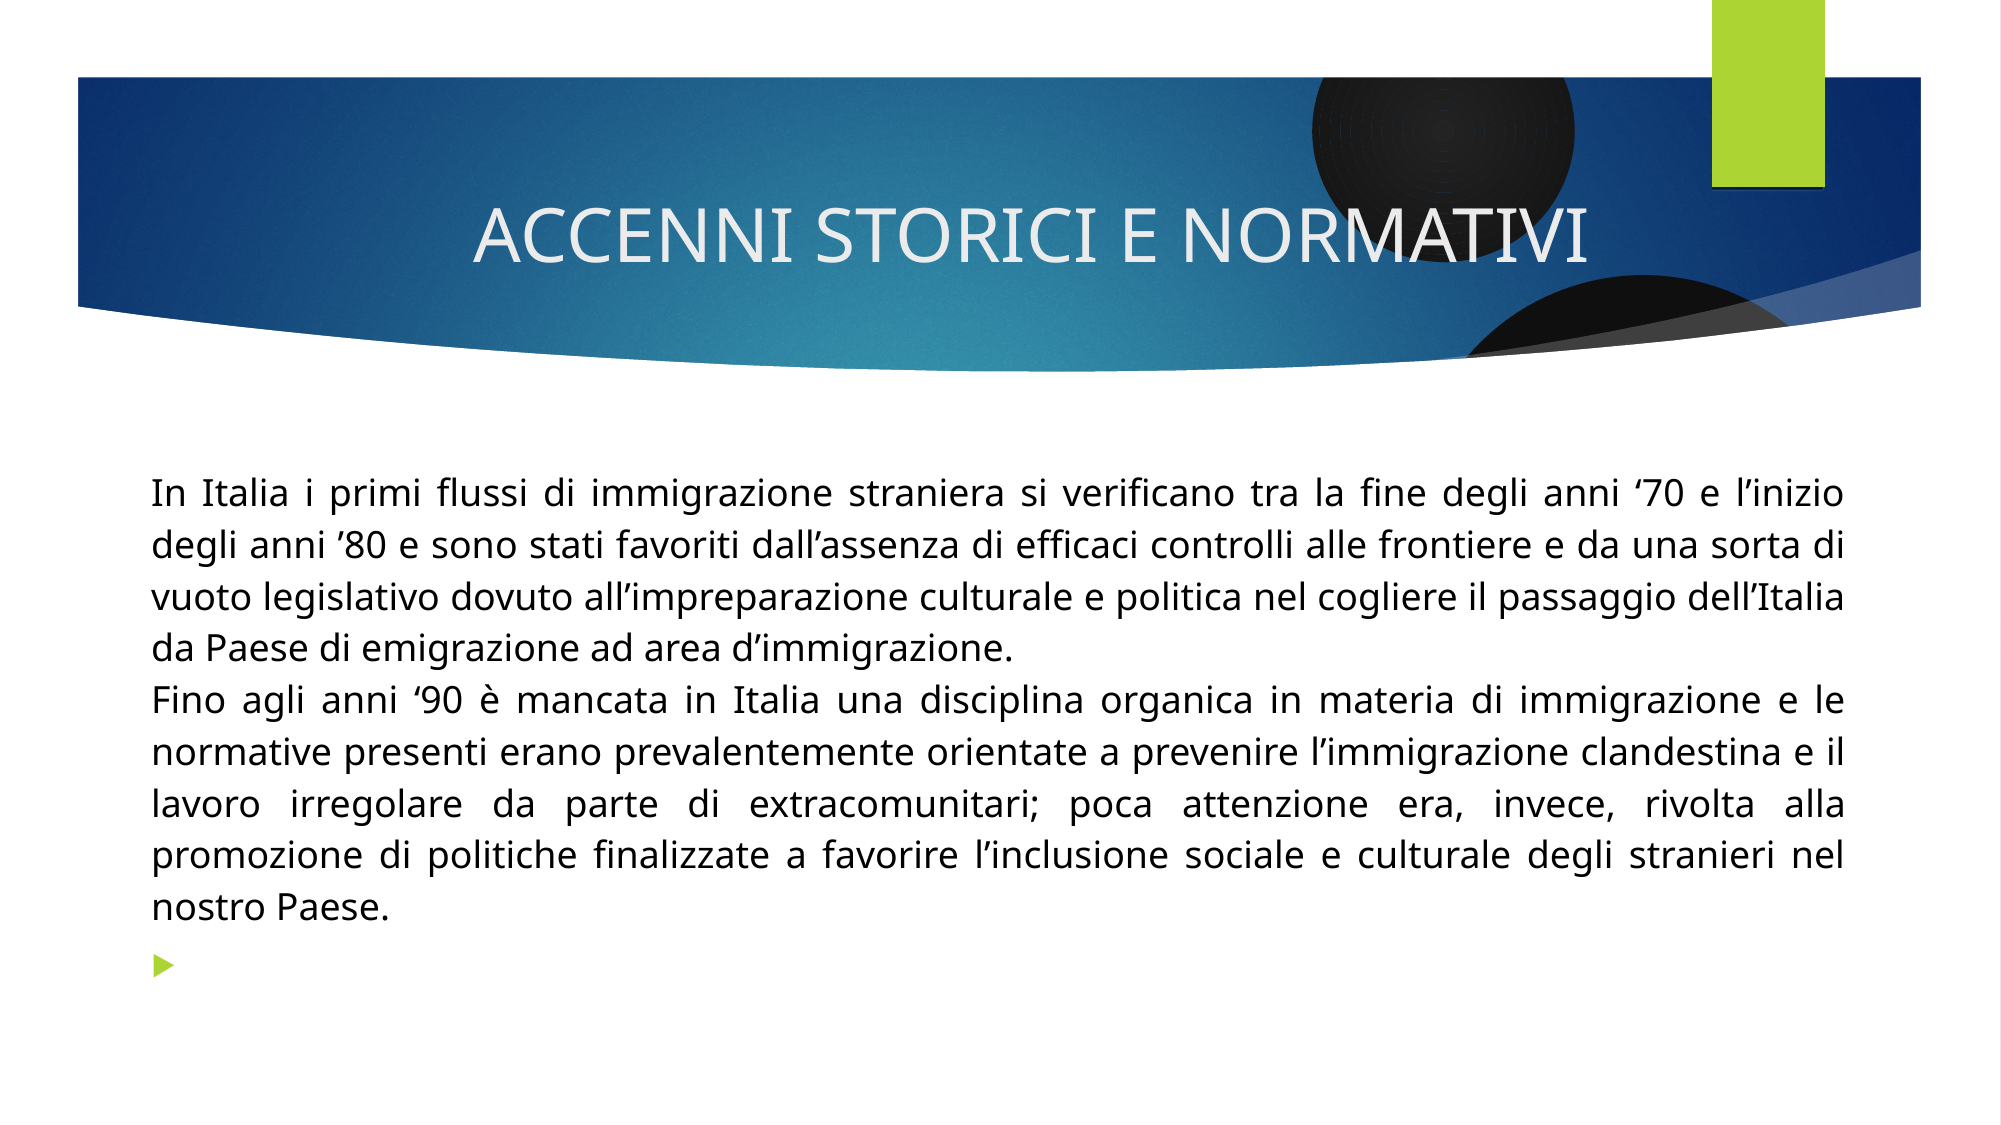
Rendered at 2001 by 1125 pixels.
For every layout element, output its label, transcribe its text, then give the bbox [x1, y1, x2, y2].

title ACCENNI STORICI E NORMATIVI [236, 137, 1829, 328]
list In Italia i primi flussi di immigrazione straniera si verificano tra la fine degli anni ‘70 e l’inizio degli anni ’80 e sono stati favoriti dall’assenza di efficaci controlli alle frontiere e da una sorta di vuoto legislativo dovuto all’impreparazione culturale e politica nel cogliere il passaggio dell’Italia da Paese di emigrazione ad area d’immigrazione. Fino agli anni ‘90 è mancata in Italia una disciplina organica in materia di immigrazione e le normative presenti erano prevalentemente orientate a prevenire l’immigrazione clandestina e il lavoro irregolare da parte di extracomunitari; poca attenzione era, invece, rivolta alla promozione di politiche finalizzate a favorire l’inclusione sociale e culturale degli stranieri nel nostro Paese. [136, 455, 1863, 1036]
